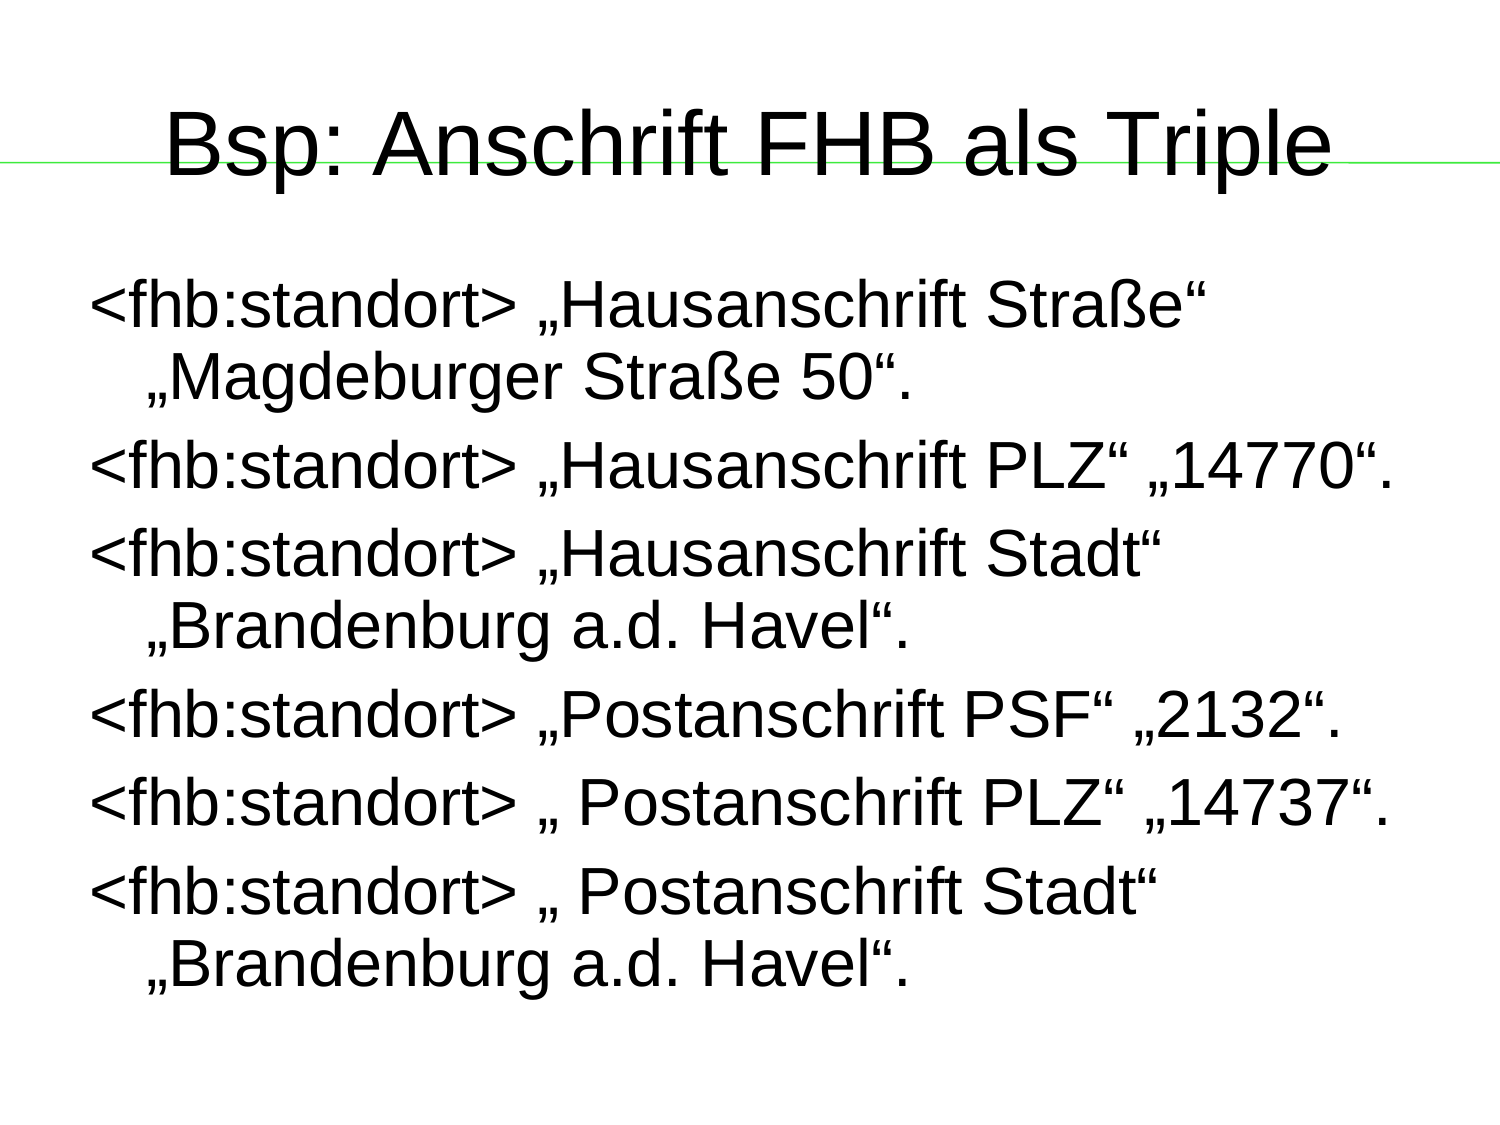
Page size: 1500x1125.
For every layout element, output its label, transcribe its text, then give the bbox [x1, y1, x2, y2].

title Bsp: Anschrift FHB als Triple [75, 45, 1426, 233]
list <fhb:standort> „Hausanschrift Straße“ „Magdeburger Straße 50“. <fhb:standort> „Hausanschrift PLZ“ „14770“. <fhb:standort> „Hausanschrift Stadt“ „Brandenburg a.d. Havel“. <fhb:standort> „Postanschrift PSF“ „2132“. <fhb:standort> „ Postanschrift PLZ“ „14737“. <fhb:standort> „ Postanschrift Stadt“ „Brandenburg a.d. Havel“. [75, 262, 1426, 1017]
